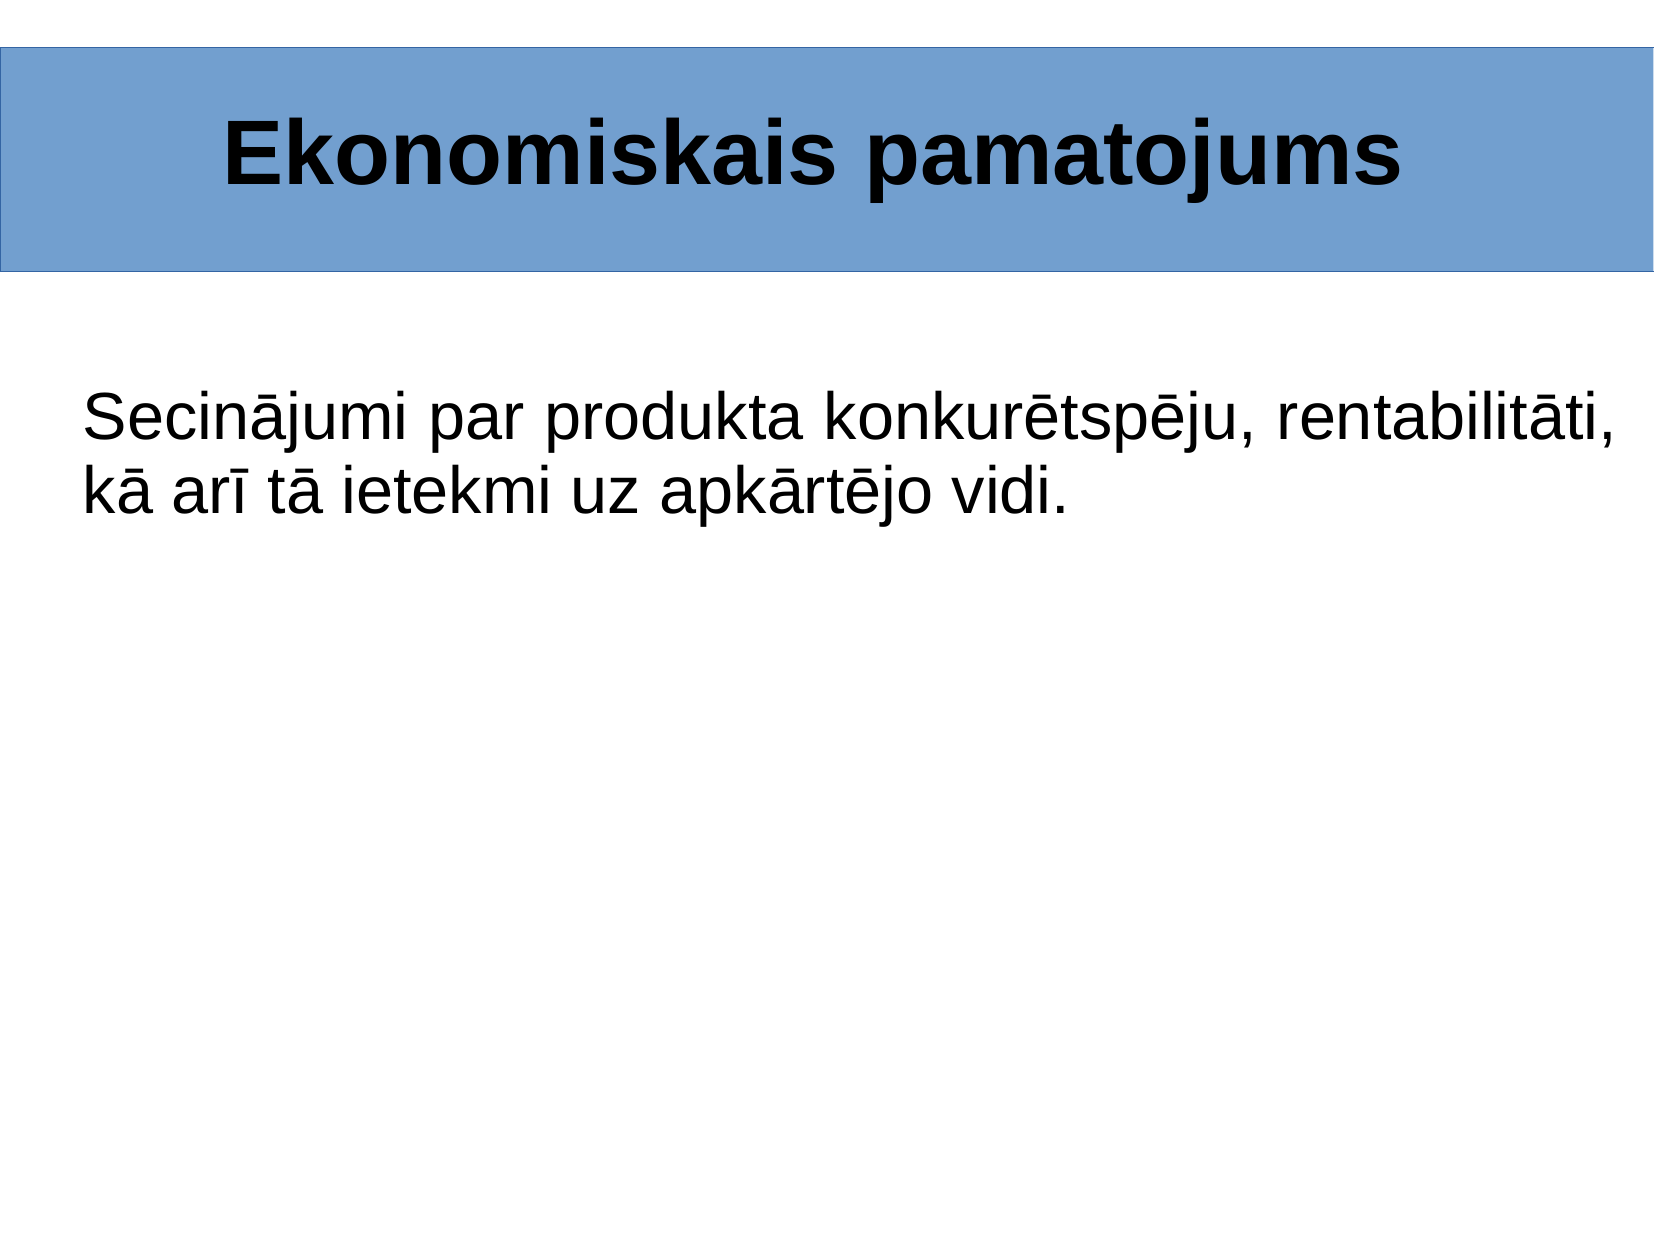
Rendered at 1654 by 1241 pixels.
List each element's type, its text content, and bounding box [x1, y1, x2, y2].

title Ekonomiskais pamatojums [82, 49, 1571, 257]
text_box [0, 47, 1654, 272]
list Secinājumi par produkta konkurētspēju, rentabilitāti, kā arī tā ietekmi uz apkārtējo vidi. [82, 378, 1619, 1099]
